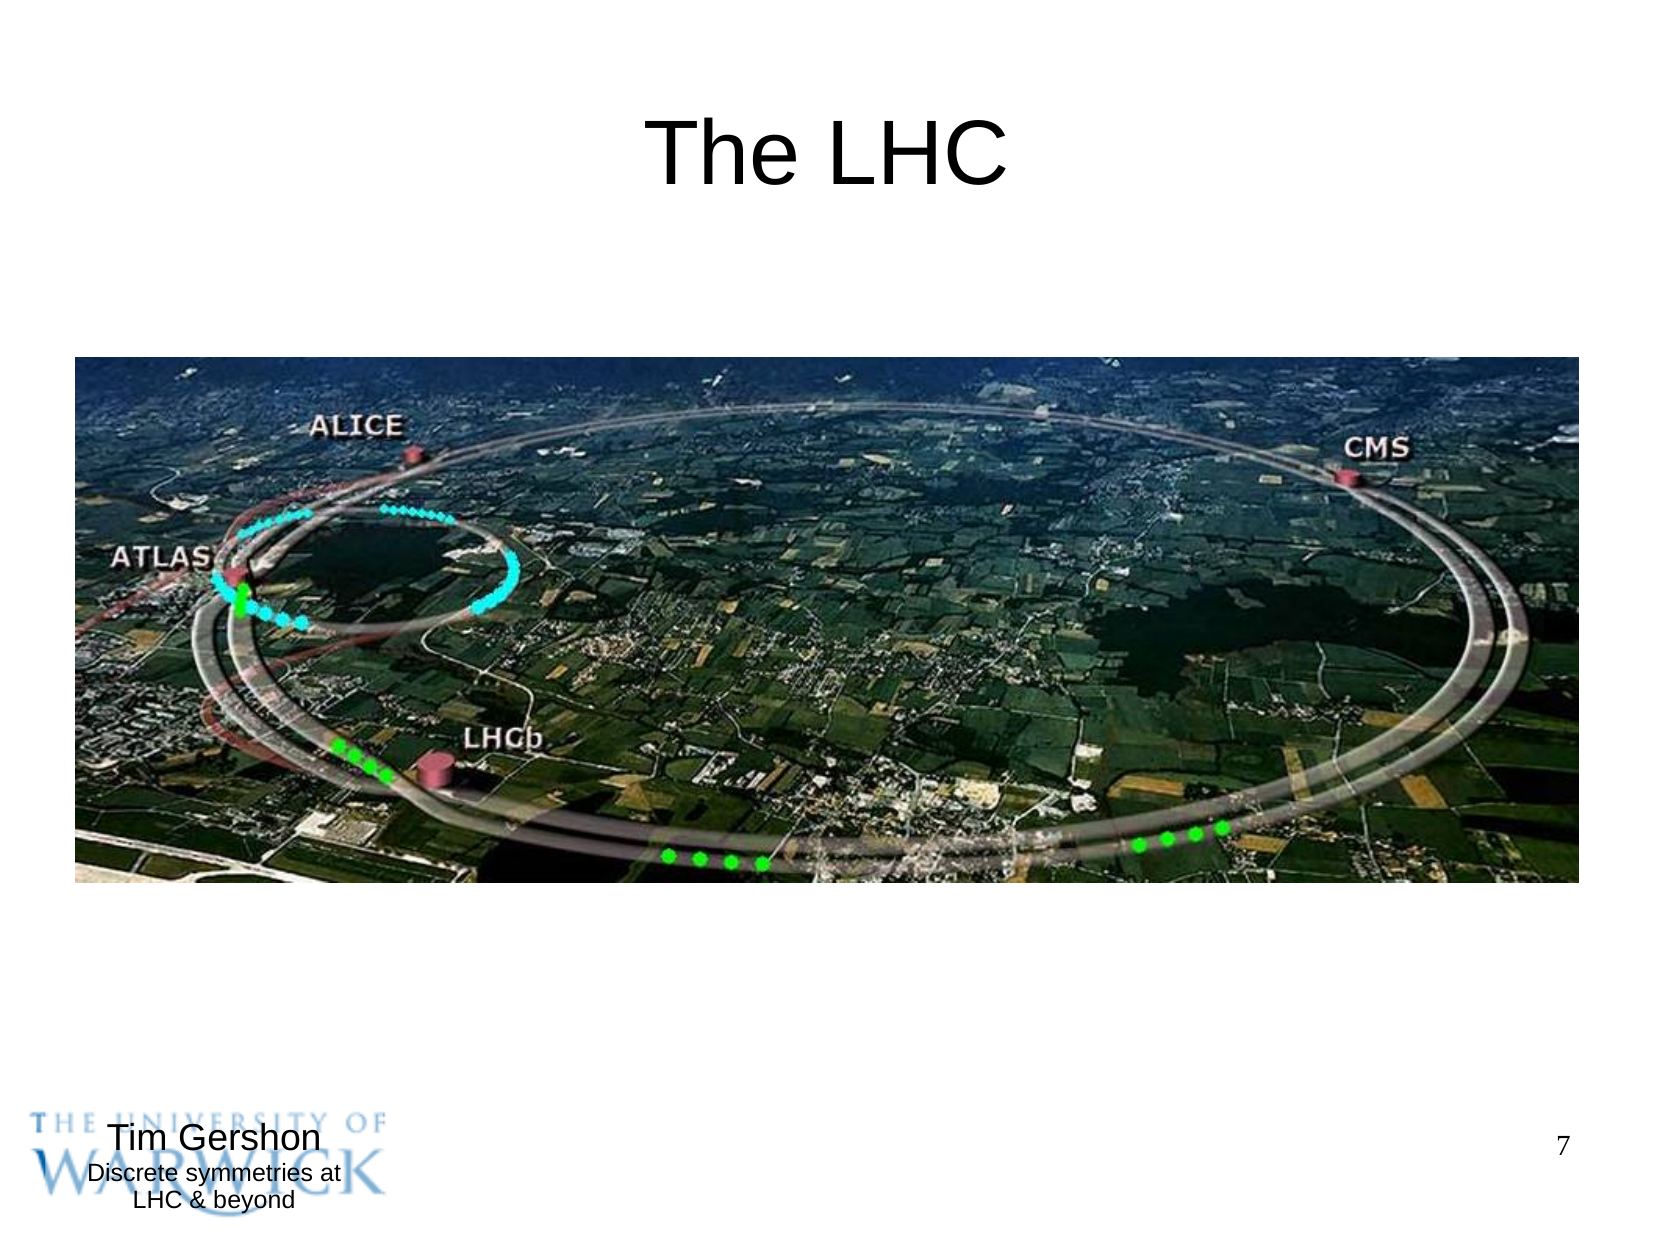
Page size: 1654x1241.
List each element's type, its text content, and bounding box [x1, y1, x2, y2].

title The LHC [82, 49, 1571, 257]
picture [75, 357, 1579, 883]
picture [19, 1106, 406, 1232]
text_box Tim Gershon Discrete symmetries at LHC & beyond [45, 1108, 383, 1222]
